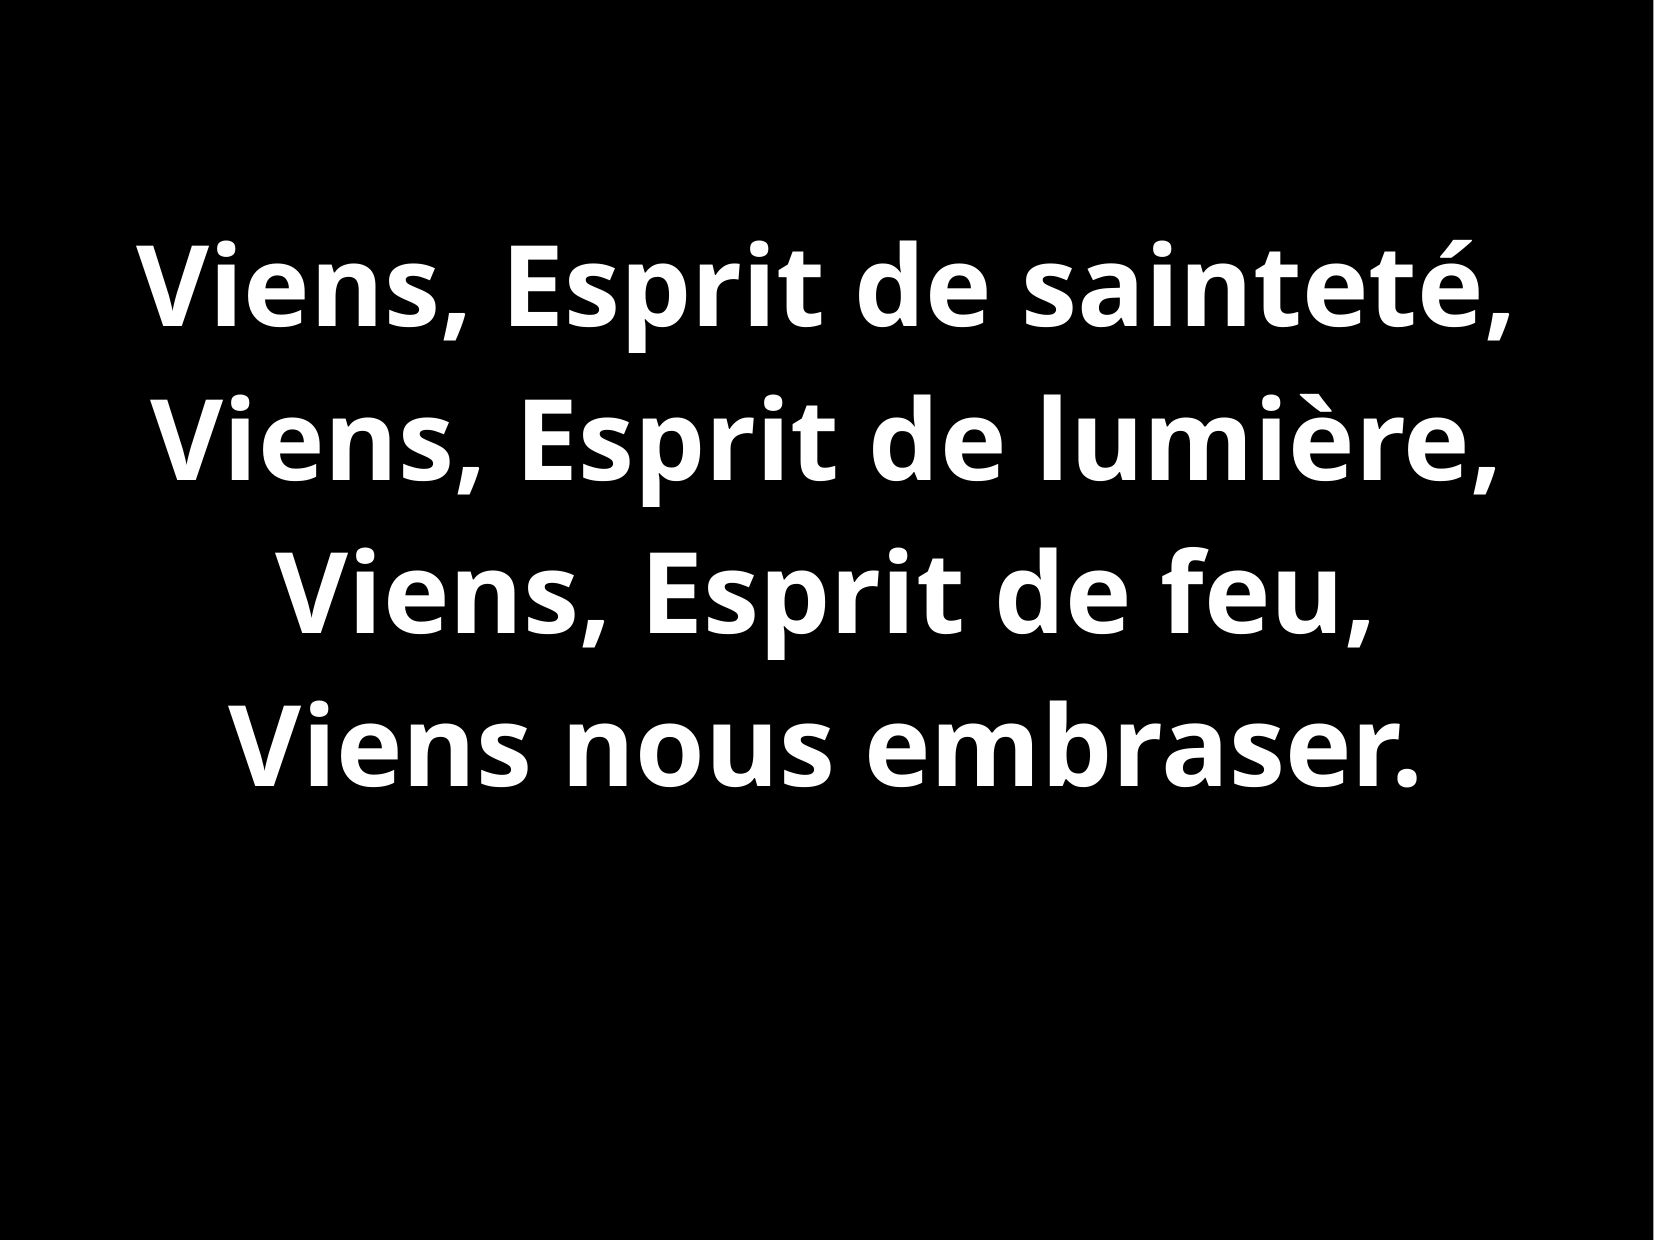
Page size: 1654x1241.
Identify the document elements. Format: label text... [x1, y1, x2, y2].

subtitle Viens, Esprit de sainteté, Viens, Esprit de lumière, Viens, Esprit de feu, Viens nous embraser. [82, 70, 1571, 1109]
